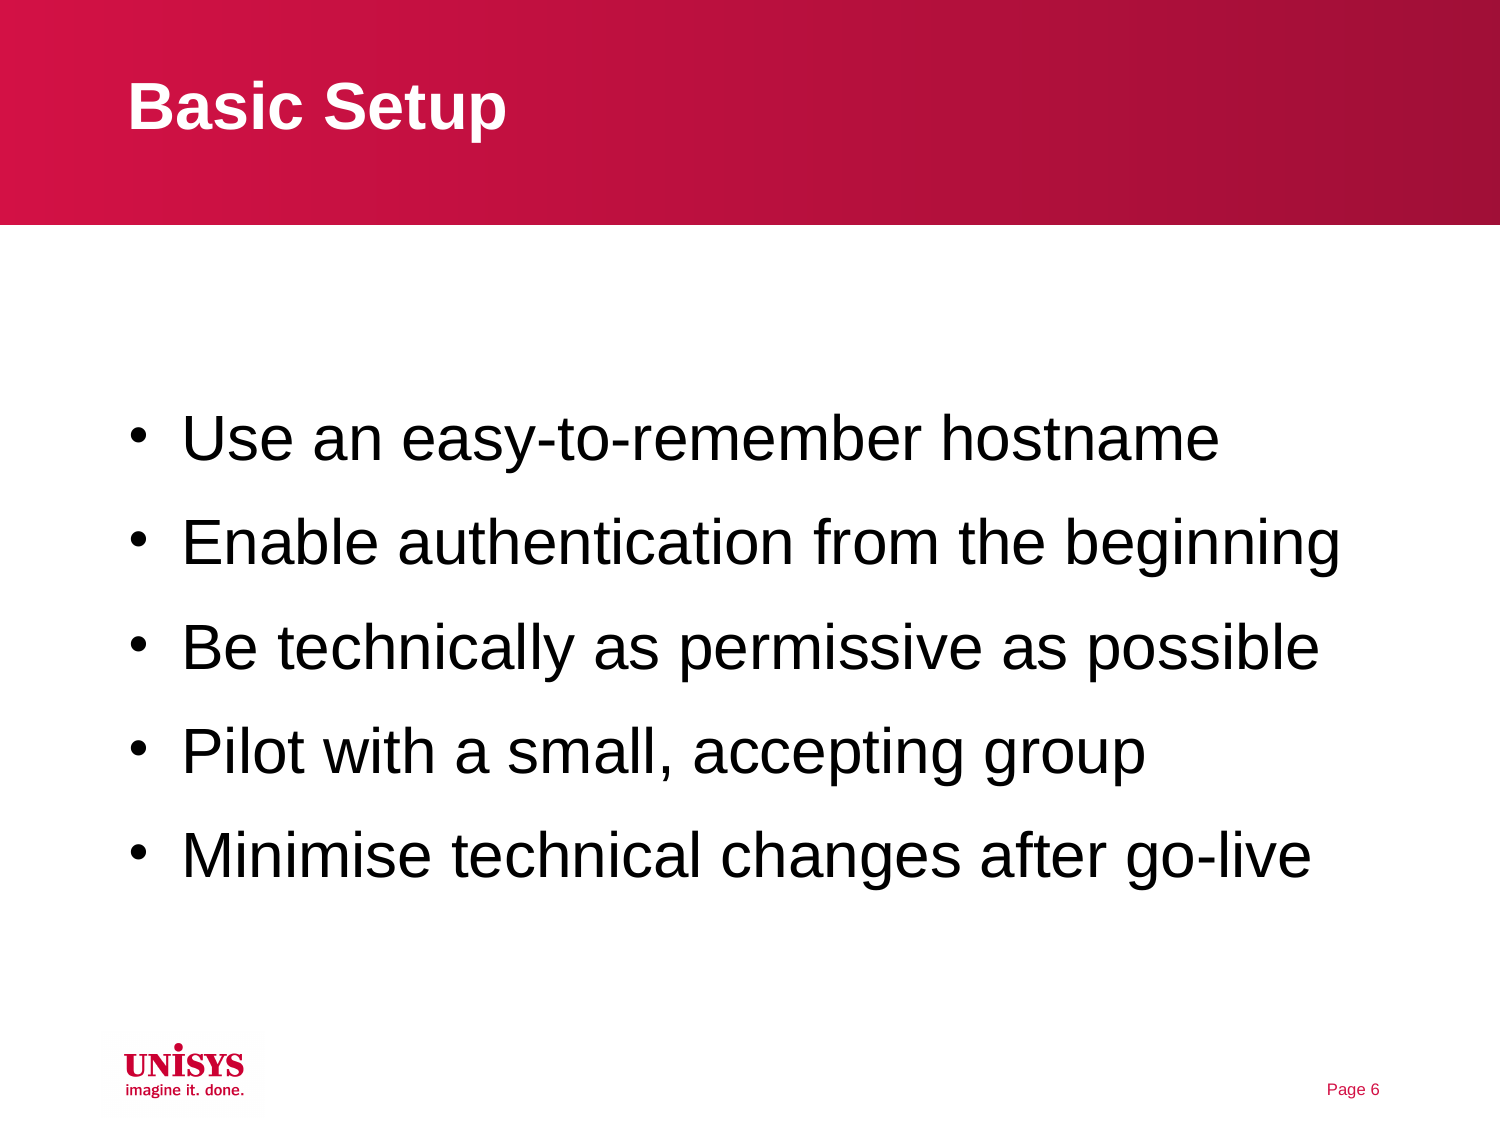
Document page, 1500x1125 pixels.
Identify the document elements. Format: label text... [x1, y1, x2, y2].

title Basic Setup [112, 14, 1387, 202]
picture [101, 1031, 265, 1118]
list Use an easy-to-remember hostname Enable authentication from the beginning Be technically as permissive as possible Pilot with a small, accepting group Minimise technical changes after go-live [112, 284, 1387, 1028]
